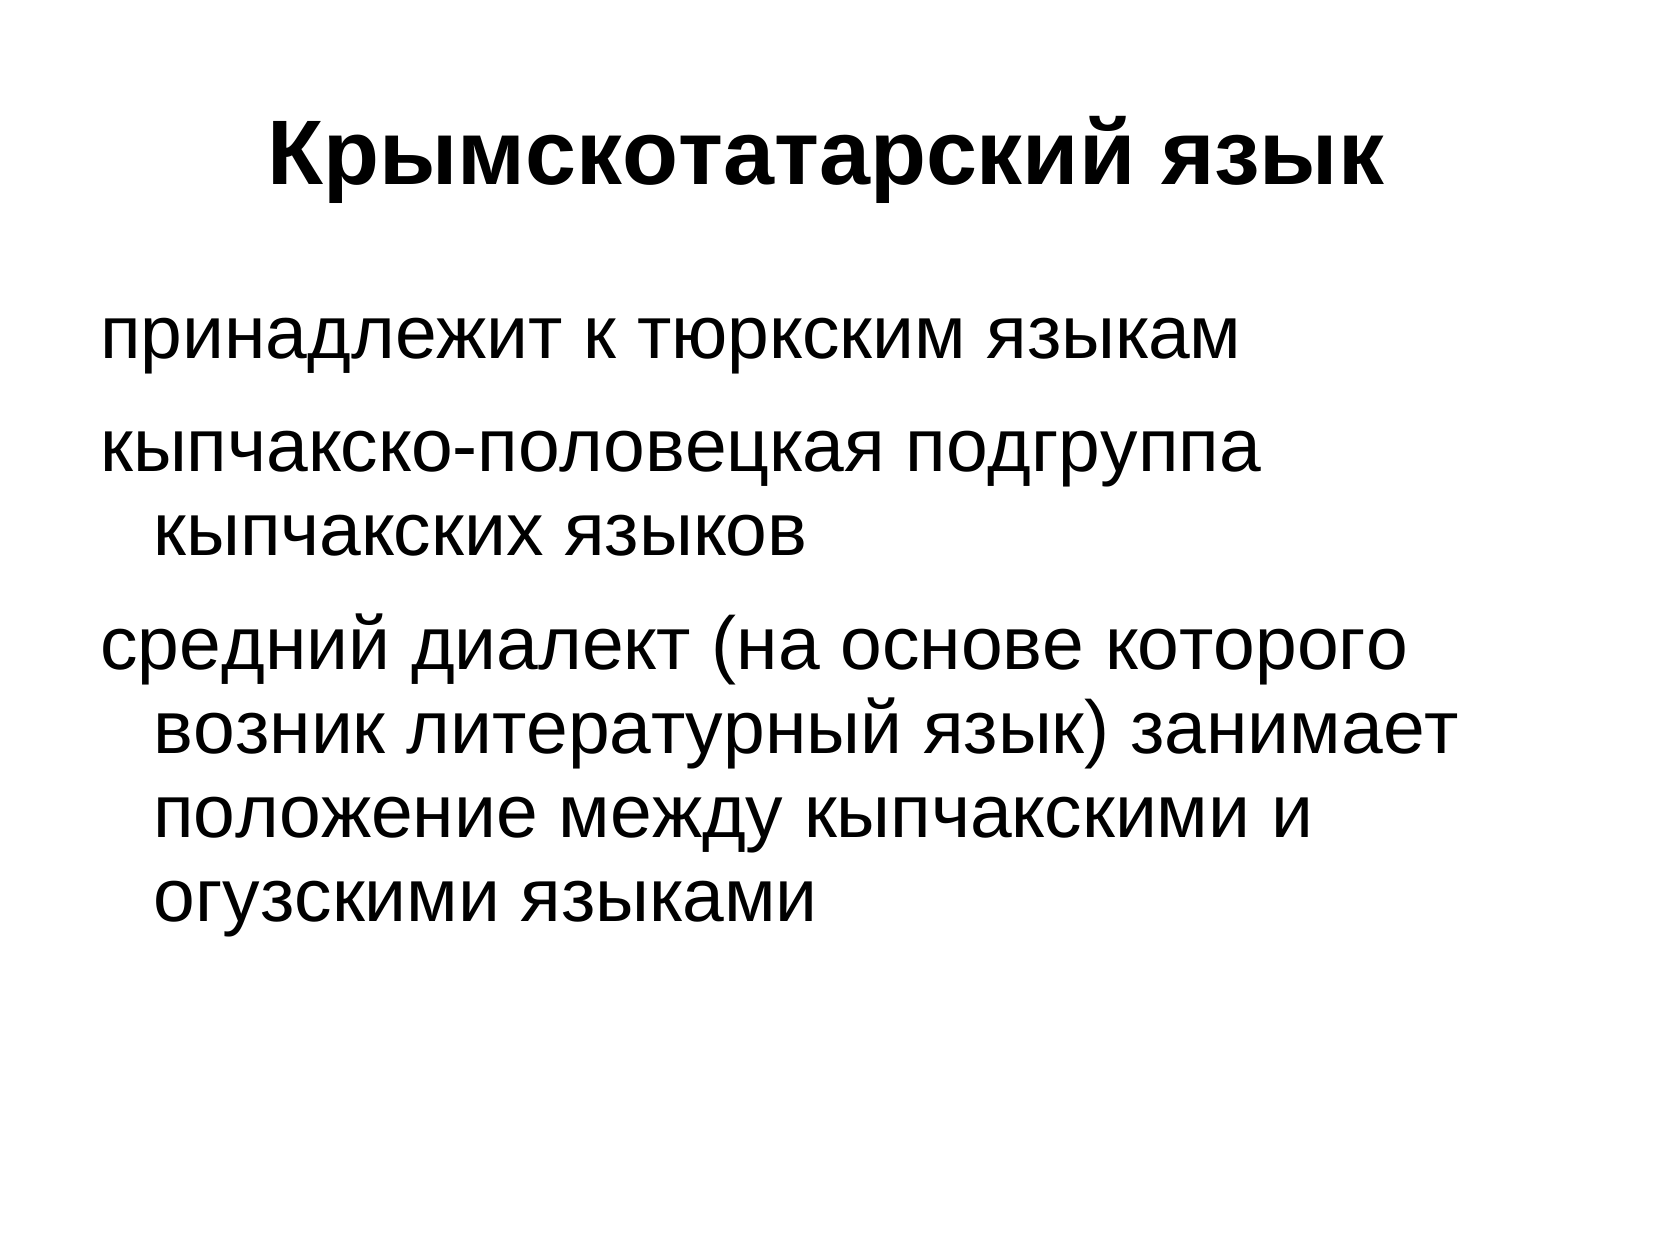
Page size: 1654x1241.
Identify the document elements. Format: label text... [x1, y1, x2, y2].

list принадлежит к тюркским языкам кыпчакско-половецкая подгруппа кыпчакских языков средний диалект (на основе которого возник литературный язык) занимает положение между кыпчакскими и огузскими языками [82, 290, 1571, 1109]
title Крымскотатарский язык [82, 49, 1571, 257]
